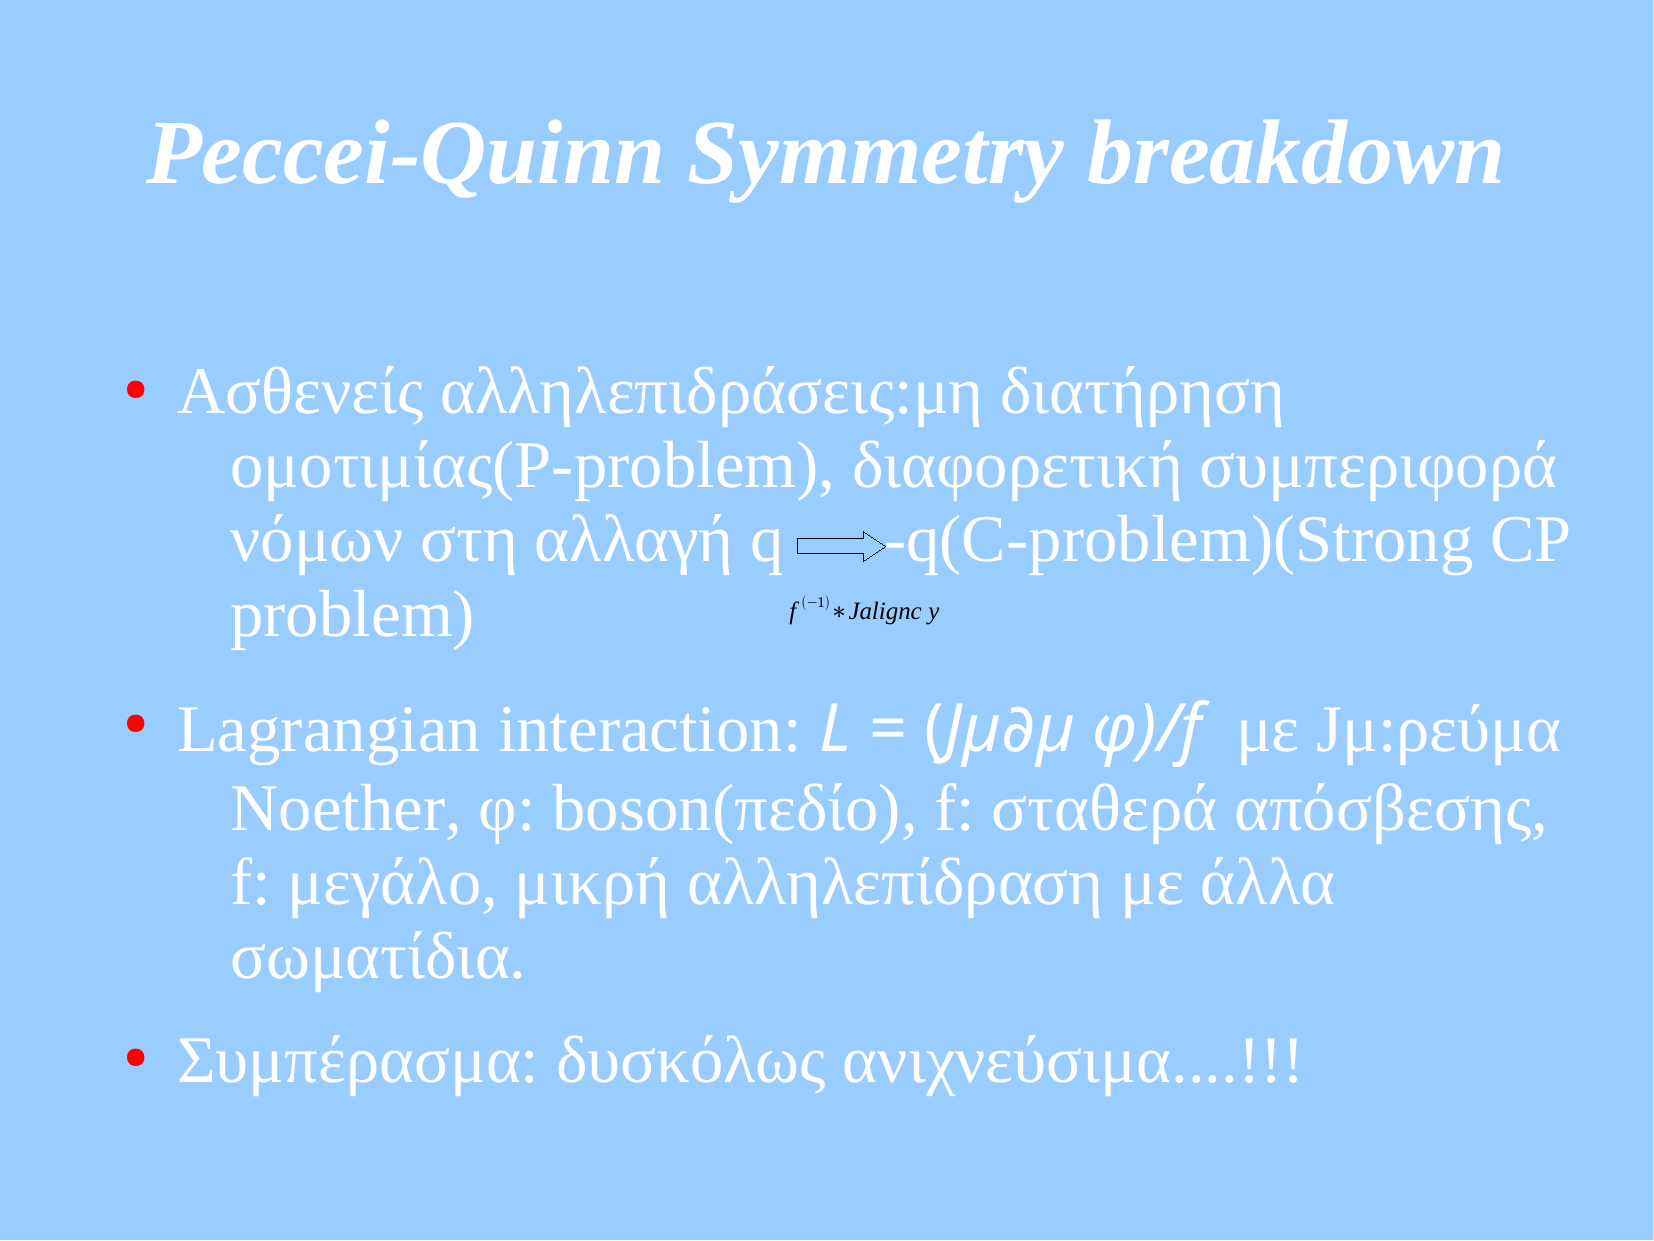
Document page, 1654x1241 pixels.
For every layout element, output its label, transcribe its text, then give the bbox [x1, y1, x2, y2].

chart [776, 592, 946, 625]
title Peccei-Quinn Symmetry breakdown [82, 56, 1571, 250]
text_box [797, 531, 886, 562]
list Ασθενείς αλληλεπιδράσεις:μη διατήρηση ομοτιμίας(P-problem), διαφορετική συμπεριφορά νόμων στη αλλαγή q -q(C-problem)(Strong CP problem) Lagrangian interaction: L = (Jμ∂μ φ)/f με Jμ:ρεύμα Noether, φ: boson(πεδίο), f: σταθερά απόσβεσης, f: μεγάλο, μικρή αλληλεπίδραση με άλλα σωματίδια. Συμπέρασμα: δυσκόλως ανιχνεύσιμα....!!! [88, 354, 1577, 1085]
